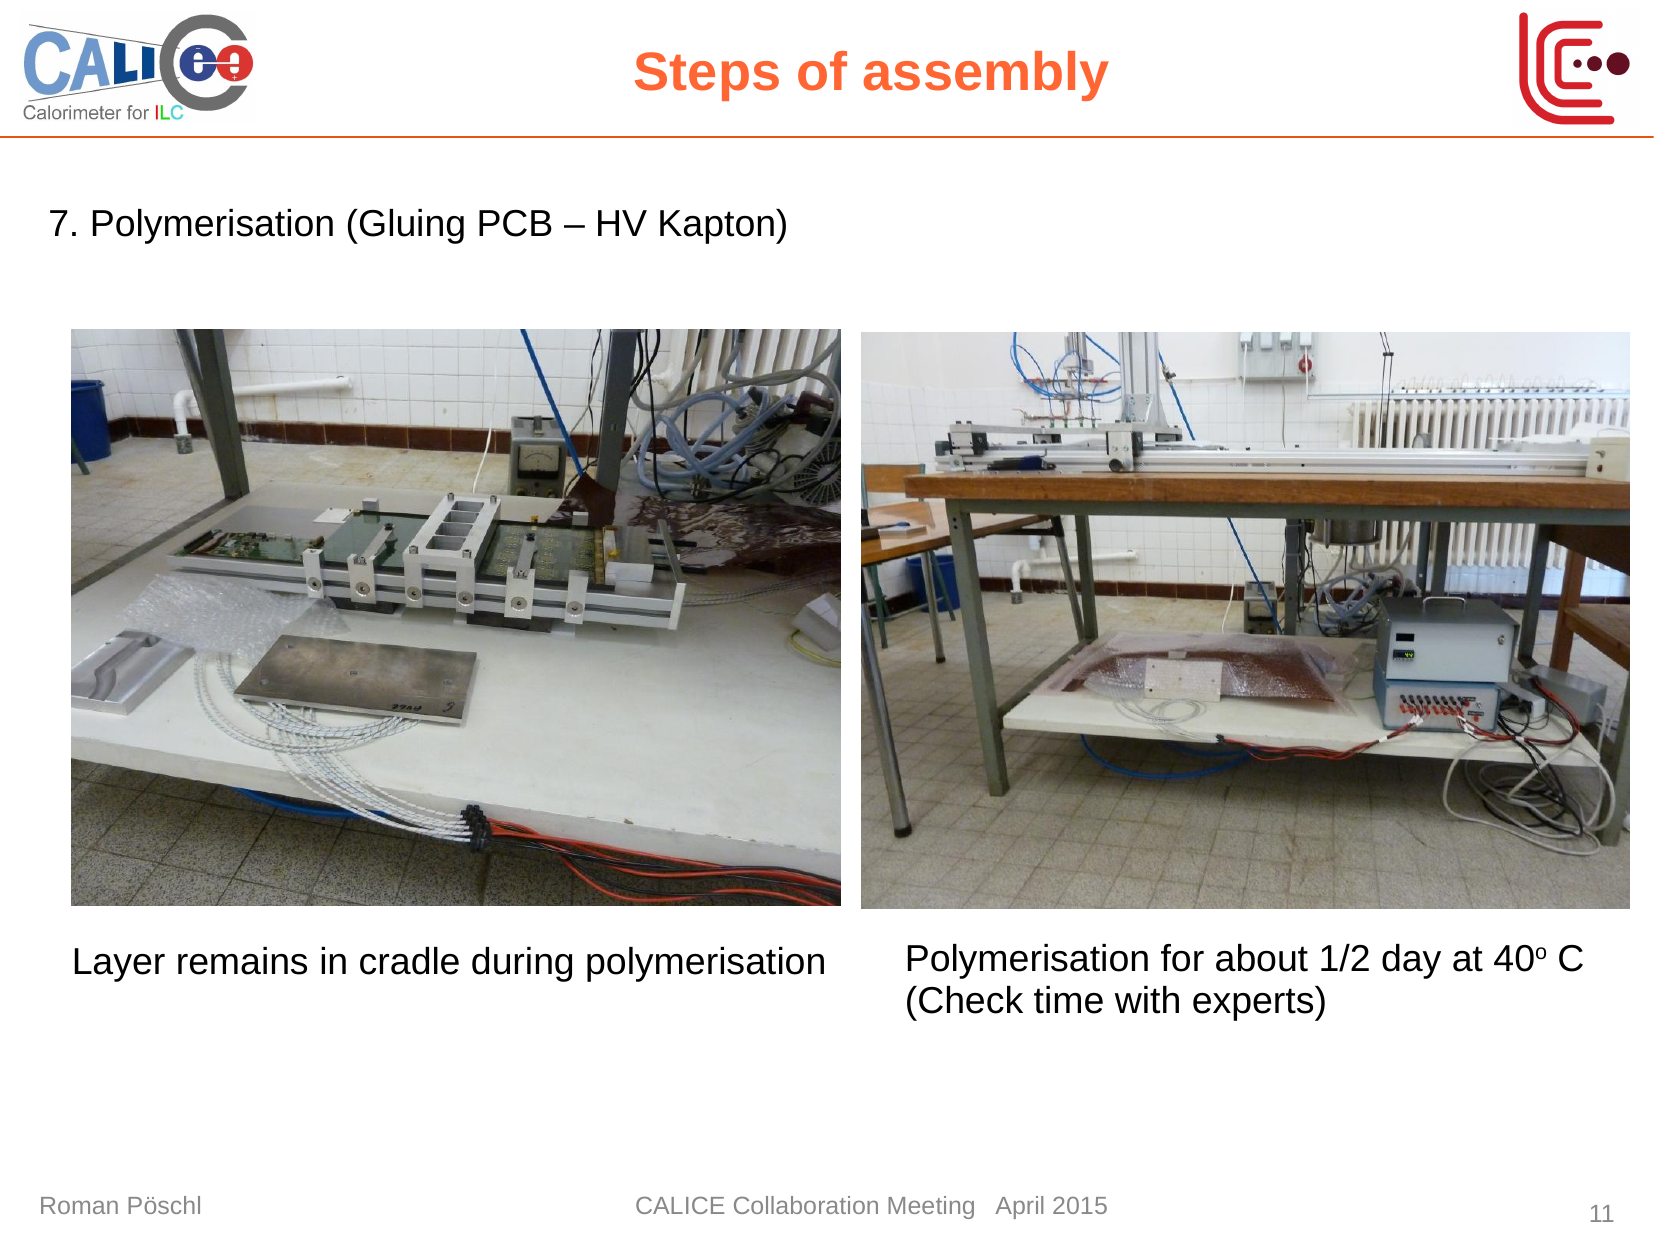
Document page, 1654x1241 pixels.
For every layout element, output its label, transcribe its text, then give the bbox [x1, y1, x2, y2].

picture [1508, 2, 1641, 135]
picture [861, 332, 1630, 909]
picture [20, 10, 255, 122]
text_box Layer remains in cradle during polymerisation [57, 933, 844, 991]
text_box 7. Polymerisation (Gluing PCB – HV Kapton) [33, 195, 806, 252]
text_box Polymerisation for about 1/2 day at 40o C (Check time with experts) [889, 930, 1601, 1031]
title Steps of assembly [128, 29, 1617, 113]
picture [71, 329, 841, 907]
